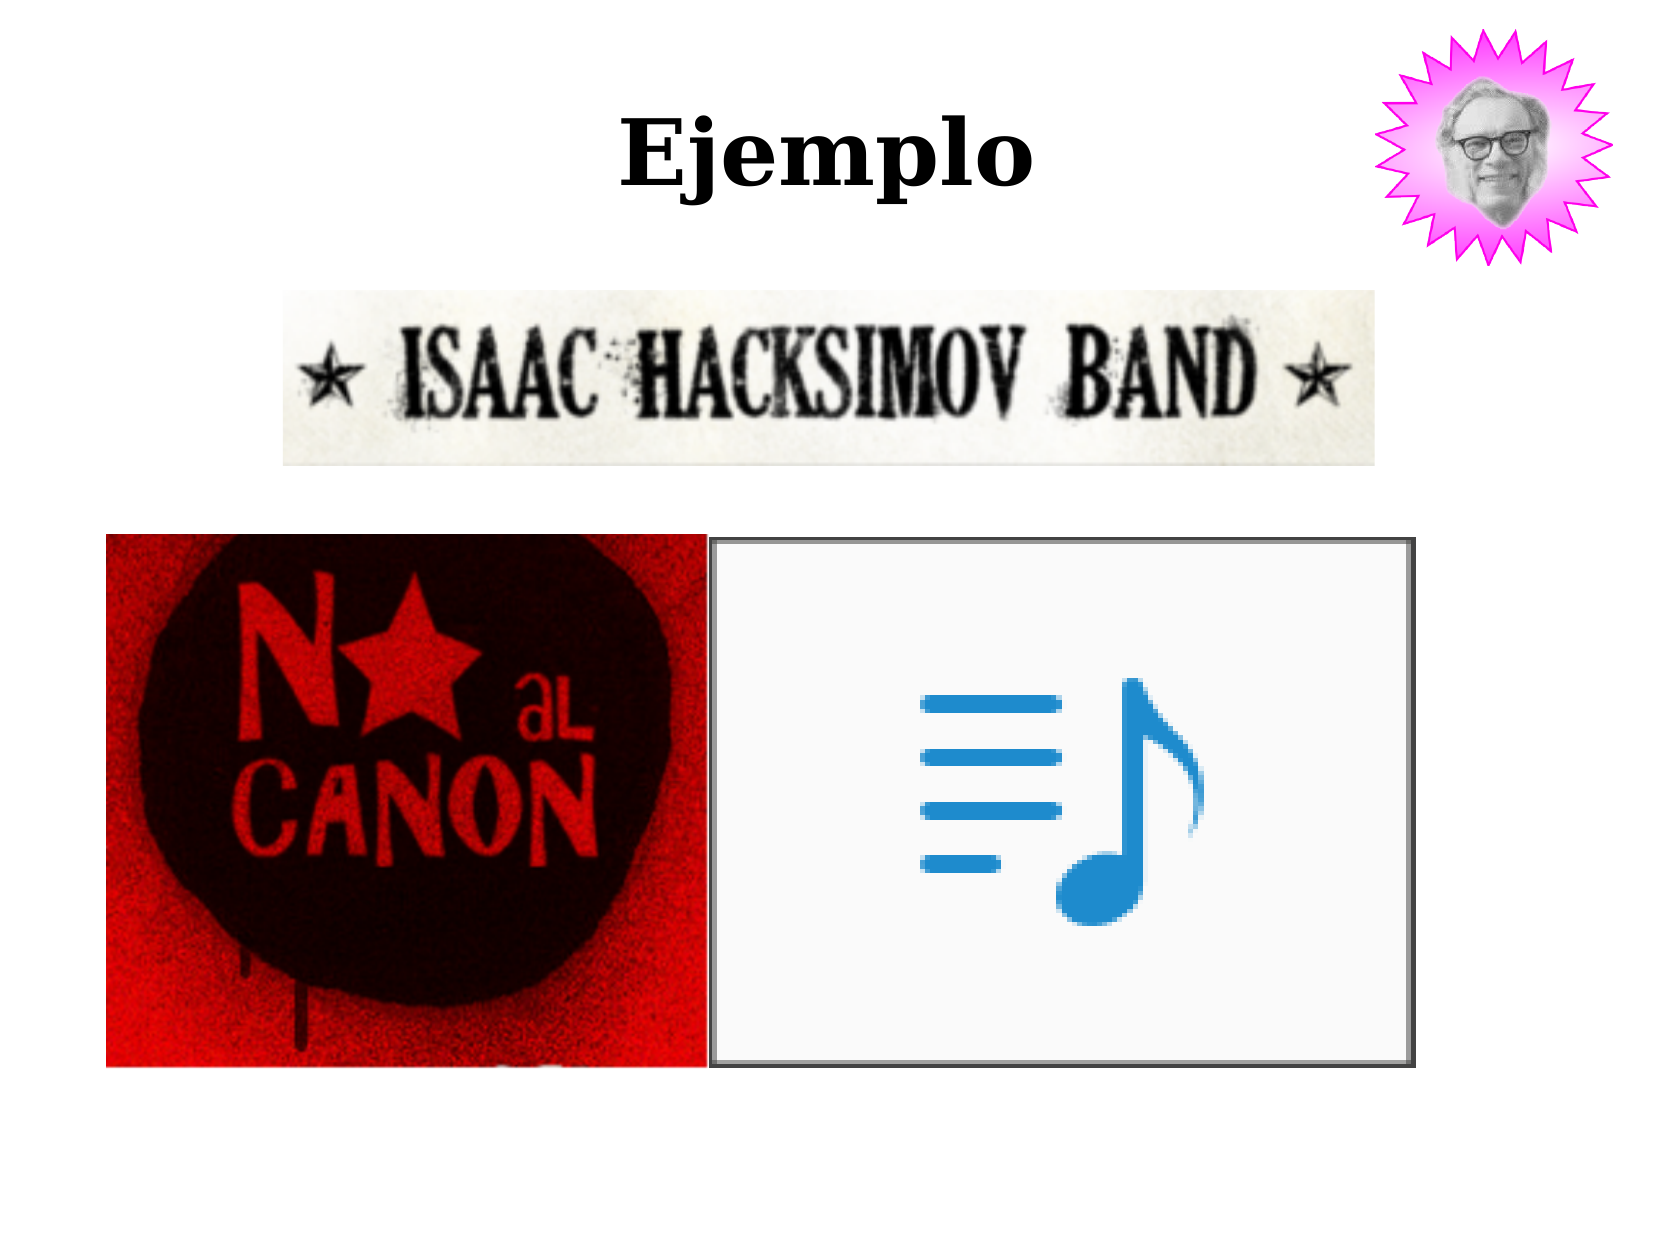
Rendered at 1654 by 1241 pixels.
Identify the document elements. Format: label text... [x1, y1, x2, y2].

text_box [709, 535, 1418, 1069]
picture [282, 290, 1375, 466]
picture [106, 534, 709, 1071]
picture [1375, 29, 1613, 266]
title Ejemplo [82, 49, 1375, 257]
